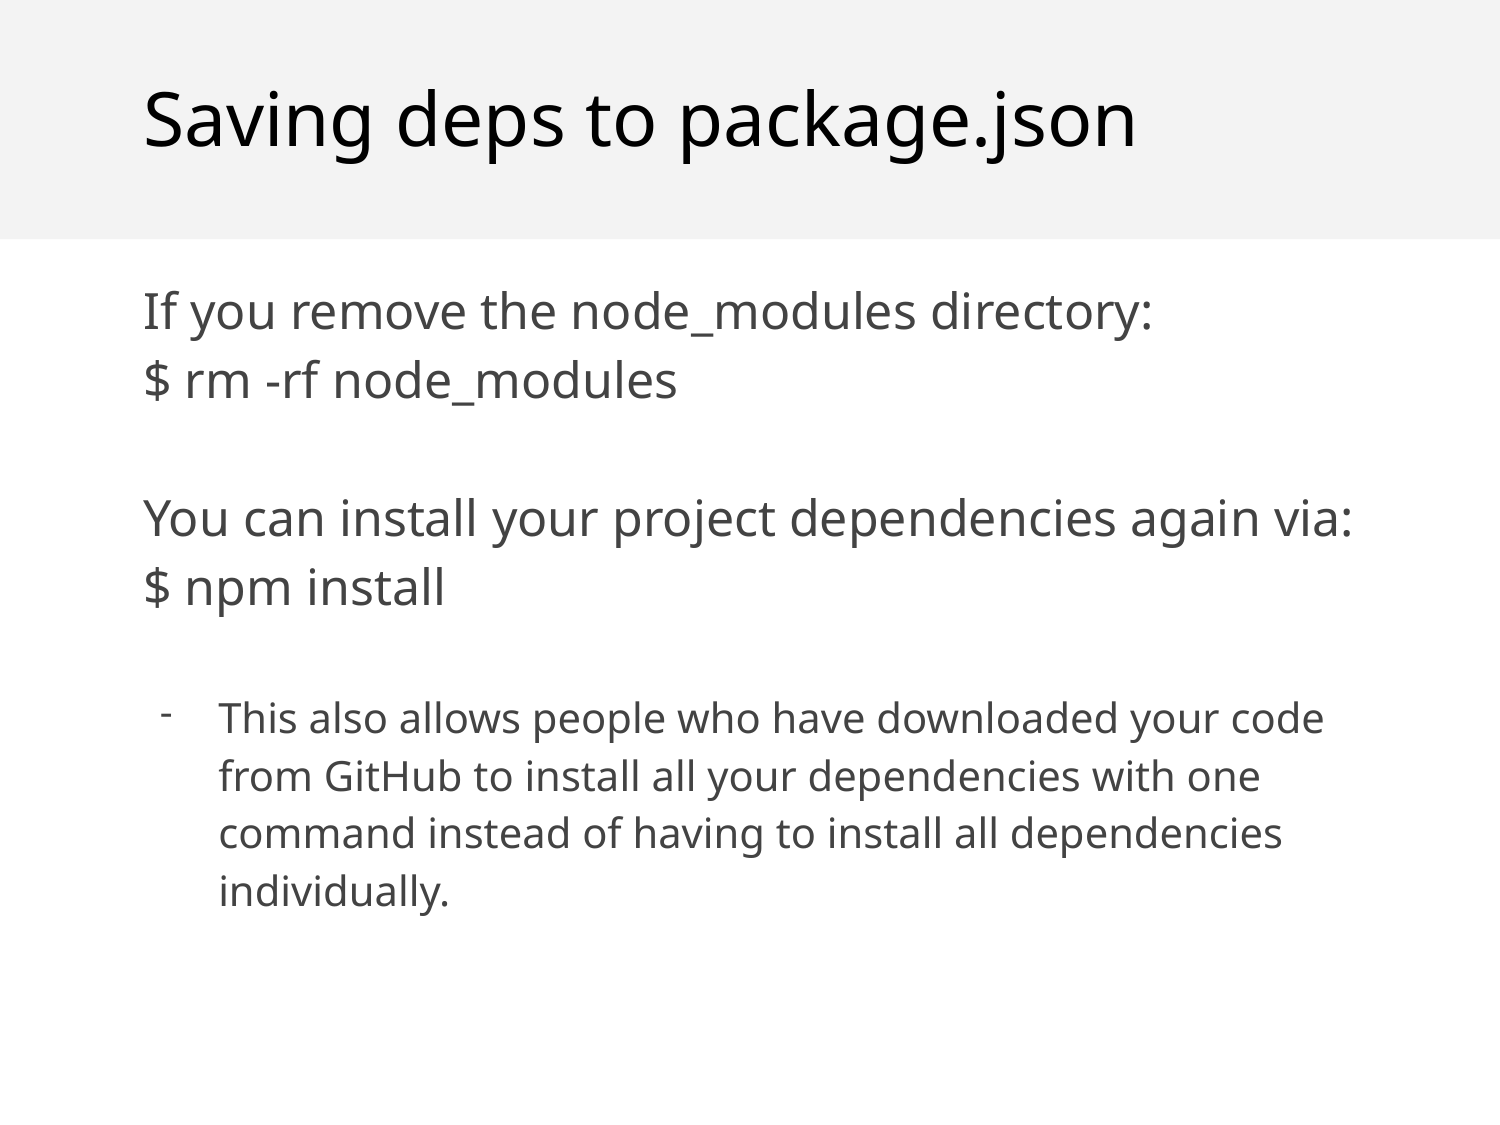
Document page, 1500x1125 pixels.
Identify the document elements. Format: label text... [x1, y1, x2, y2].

title Saving deps to package.json [128, 56, 1372, 183]
list If you remove the node_modules directory: $ rm -rf node_modules You can install your project dependencies again via: $ npm install This also allows people who have downloaded your code from GitHub to install all your dependencies with one command instead of having to install all dependencies individually. [128, 255, 1372, 1004]
